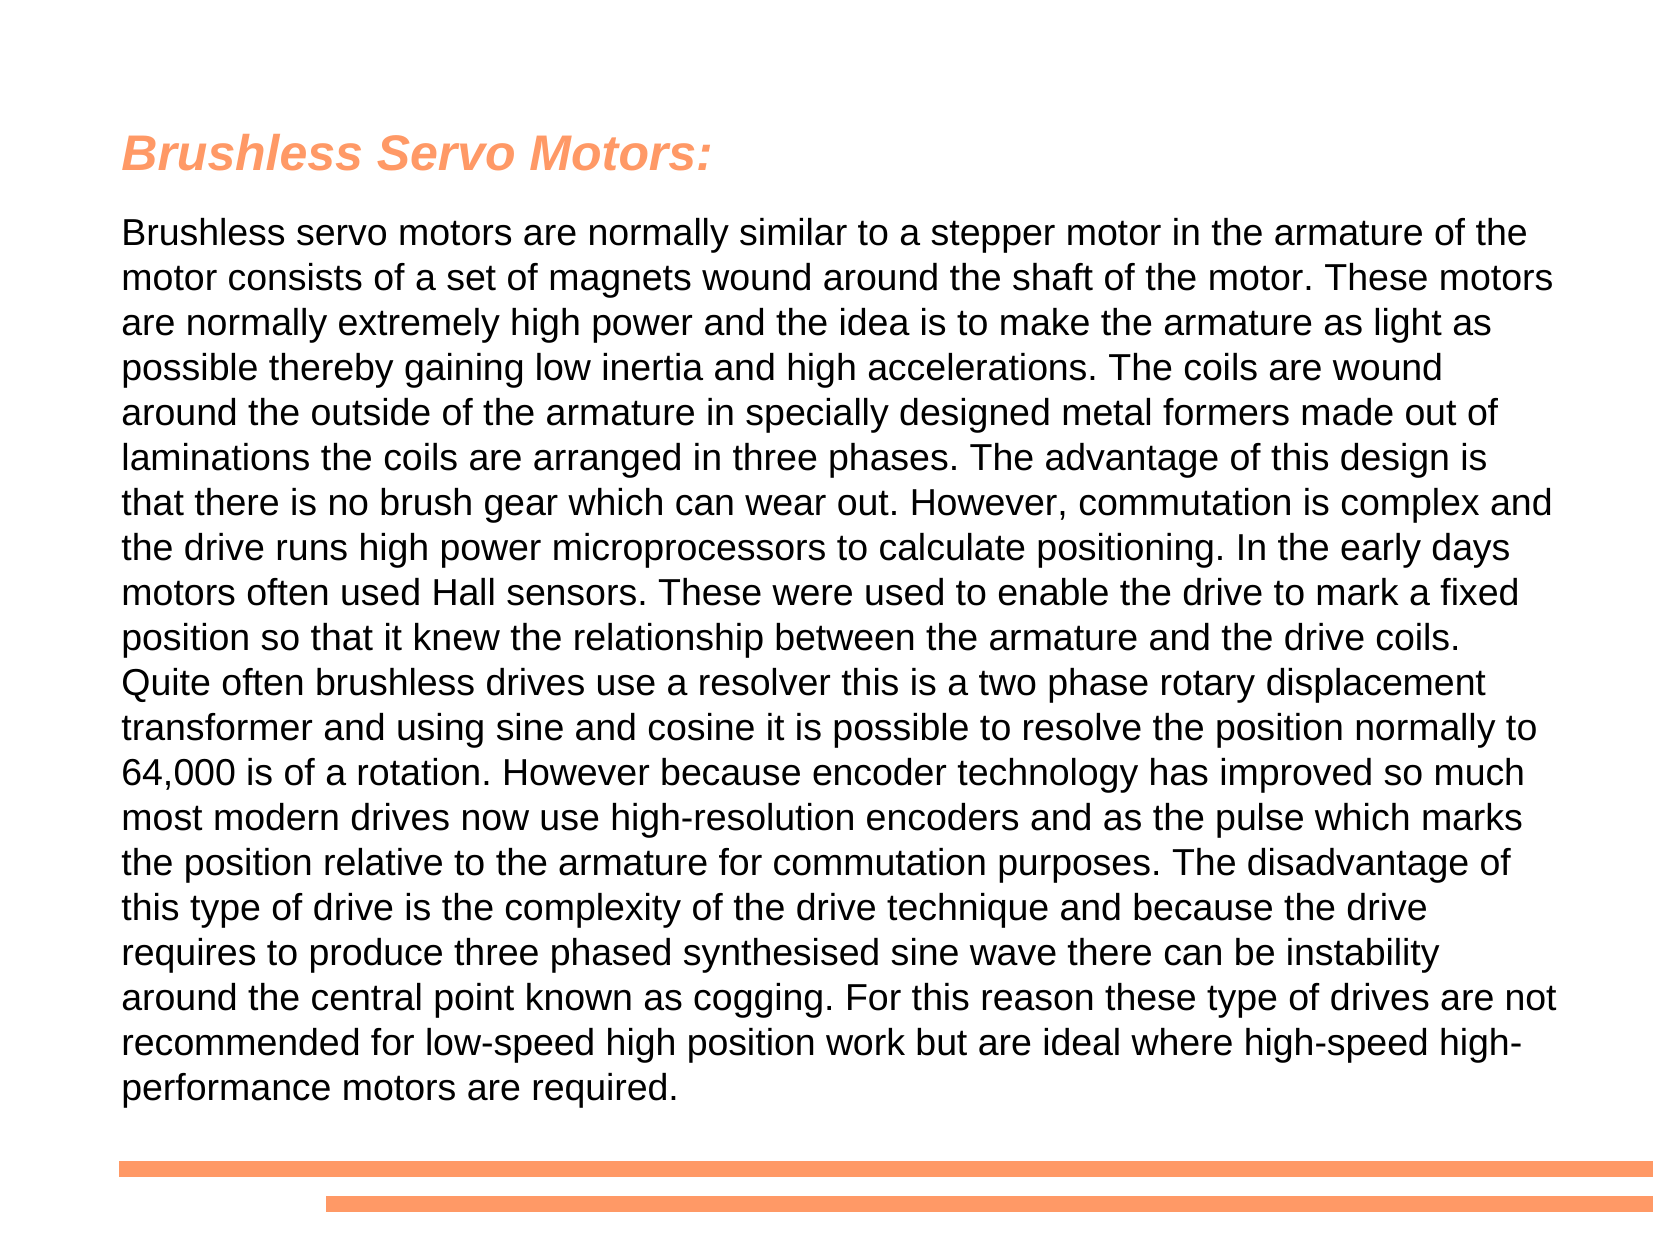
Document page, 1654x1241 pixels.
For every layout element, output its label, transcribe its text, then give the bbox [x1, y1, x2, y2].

title Brushless Servo Motors: [121, 46, 1534, 181]
list Brushless servo motors are normally similar to a stepper motor in the armature of the motor consists of a set of magnets wound around the shaft of the motor. These motors are normally extremely high power and the idea is to make the armature as light as possible thereby gaining low inertia and high accelerations. The coils are wound around the outside of the armature in specially designed metal formers made out of laminations the coils are arranged in three phases. The advantage of this design is that there is no brush gear which can wear out. However, commutation is complex and the drive runs high power microprocessors to calculate positioning. In the early days motors often used Hall sensors. These were used to enable the drive to mark a fixed position so that it knew the relationship between the armature and the drive coils. Quite often brushless drives use a resolver this is a two phase rotary displacement transformer and using sine and cosine it is possible to resolve the position normally to 64,000 is of a rotation. However because encoder technology has improved so much most modern drives now use high-resolution encoders and as the pulse which marks the position relative to the armature for commutation purposes. The disadvantage of this type of drive is the complexity of the drive technique and because the drive requires to produce three phased synthesised sine wave there can be instability around the central point known as cogging. For this reason these type of drives are not recommended for low-speed high position work but are ideal where high-speed high-performance motors are required. [121, 181, 1561, 1133]
